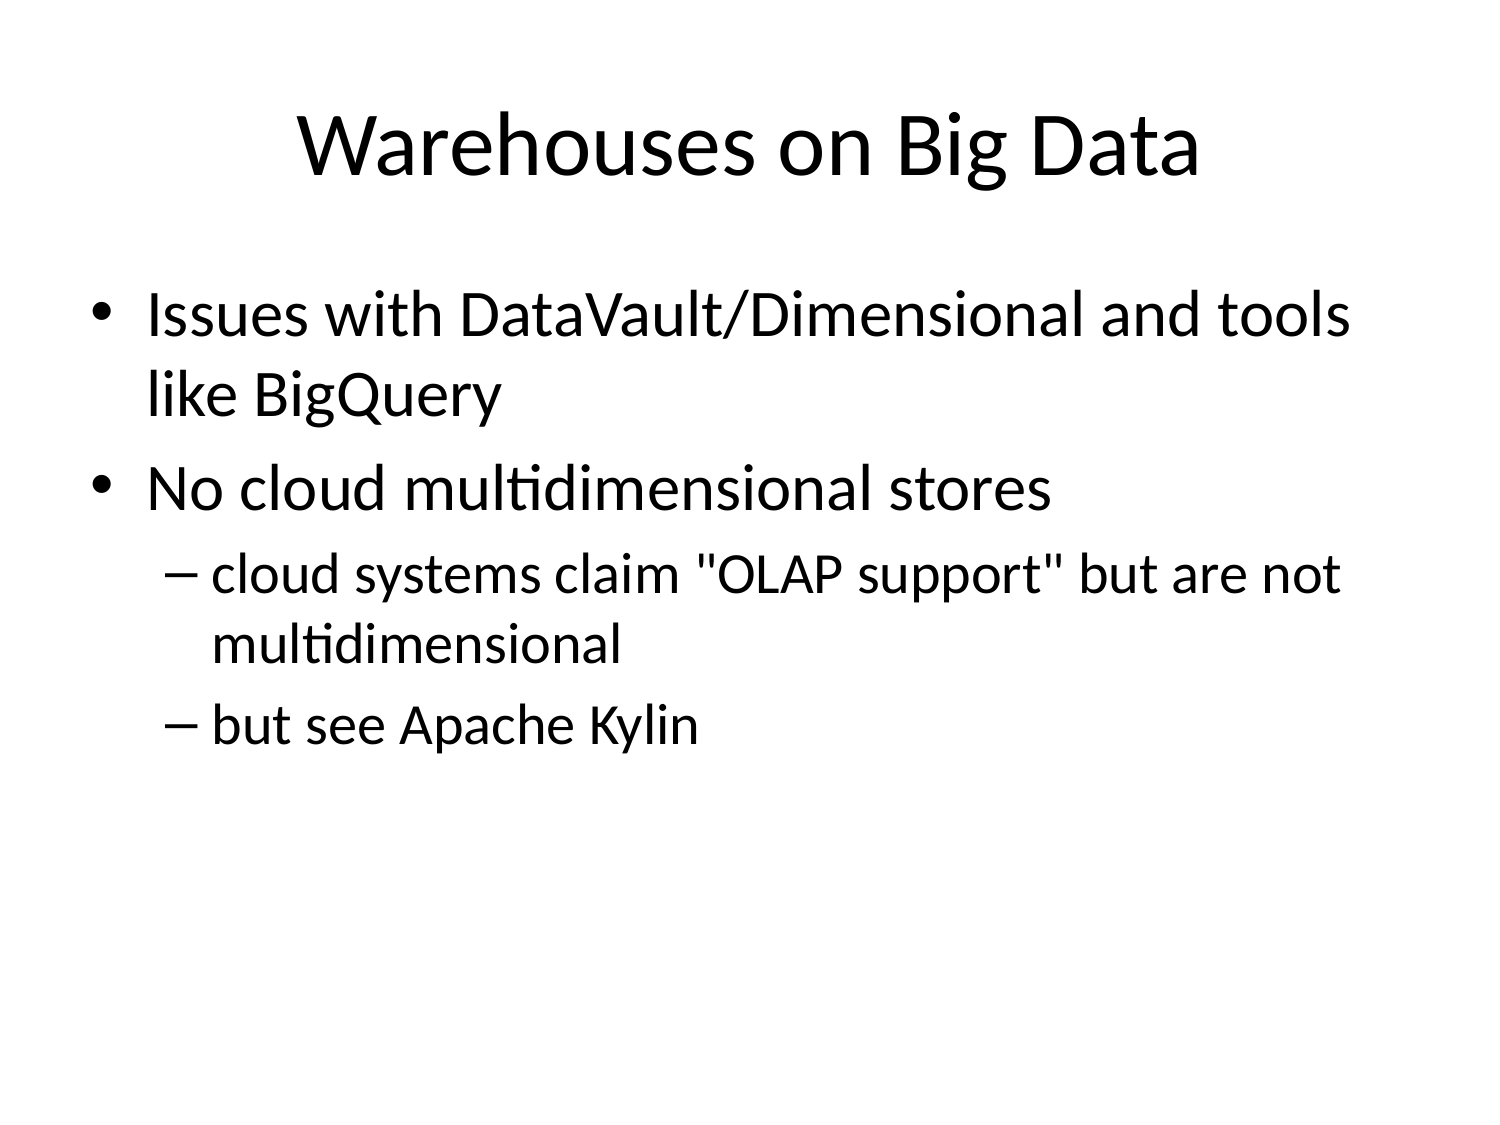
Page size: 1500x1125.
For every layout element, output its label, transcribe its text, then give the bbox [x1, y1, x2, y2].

list Issues with DataVault/Dimensional and tools like BigQuery No cloud multidimensional stores cloud systems claim "OLAP support" but are not multidimensional but see Apache Kylin [75, 262, 1425, 1005]
title Warehouses on Big Data [75, 45, 1425, 233]
